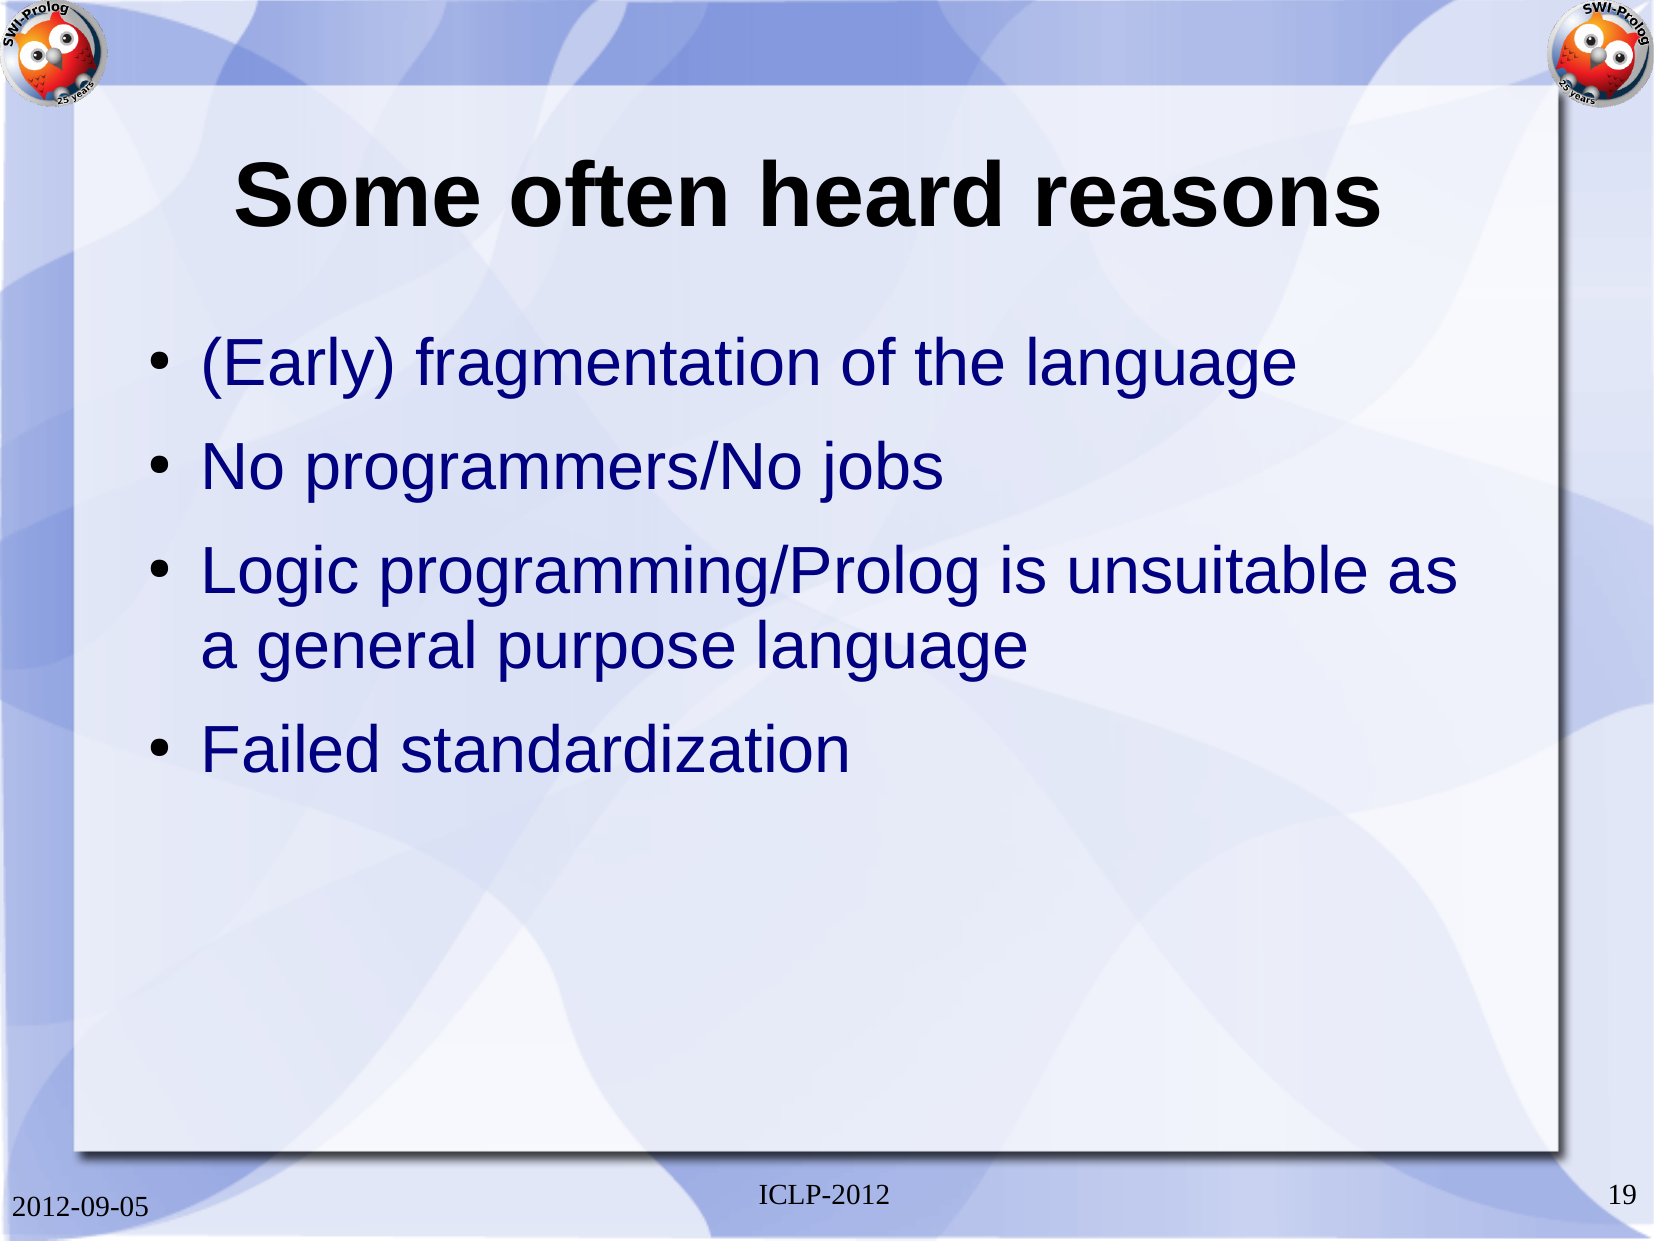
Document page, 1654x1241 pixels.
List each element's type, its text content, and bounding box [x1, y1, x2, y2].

list (Early) fragmentation of the language No programmers/No jobs Logic programming/Prolog is unsuitable as a general purpose language Failed standardization [129, 324, 1489, 1045]
title Some often heard reasons [82, 90, 1536, 298]
picture [0, 0, 1654, 1241]
